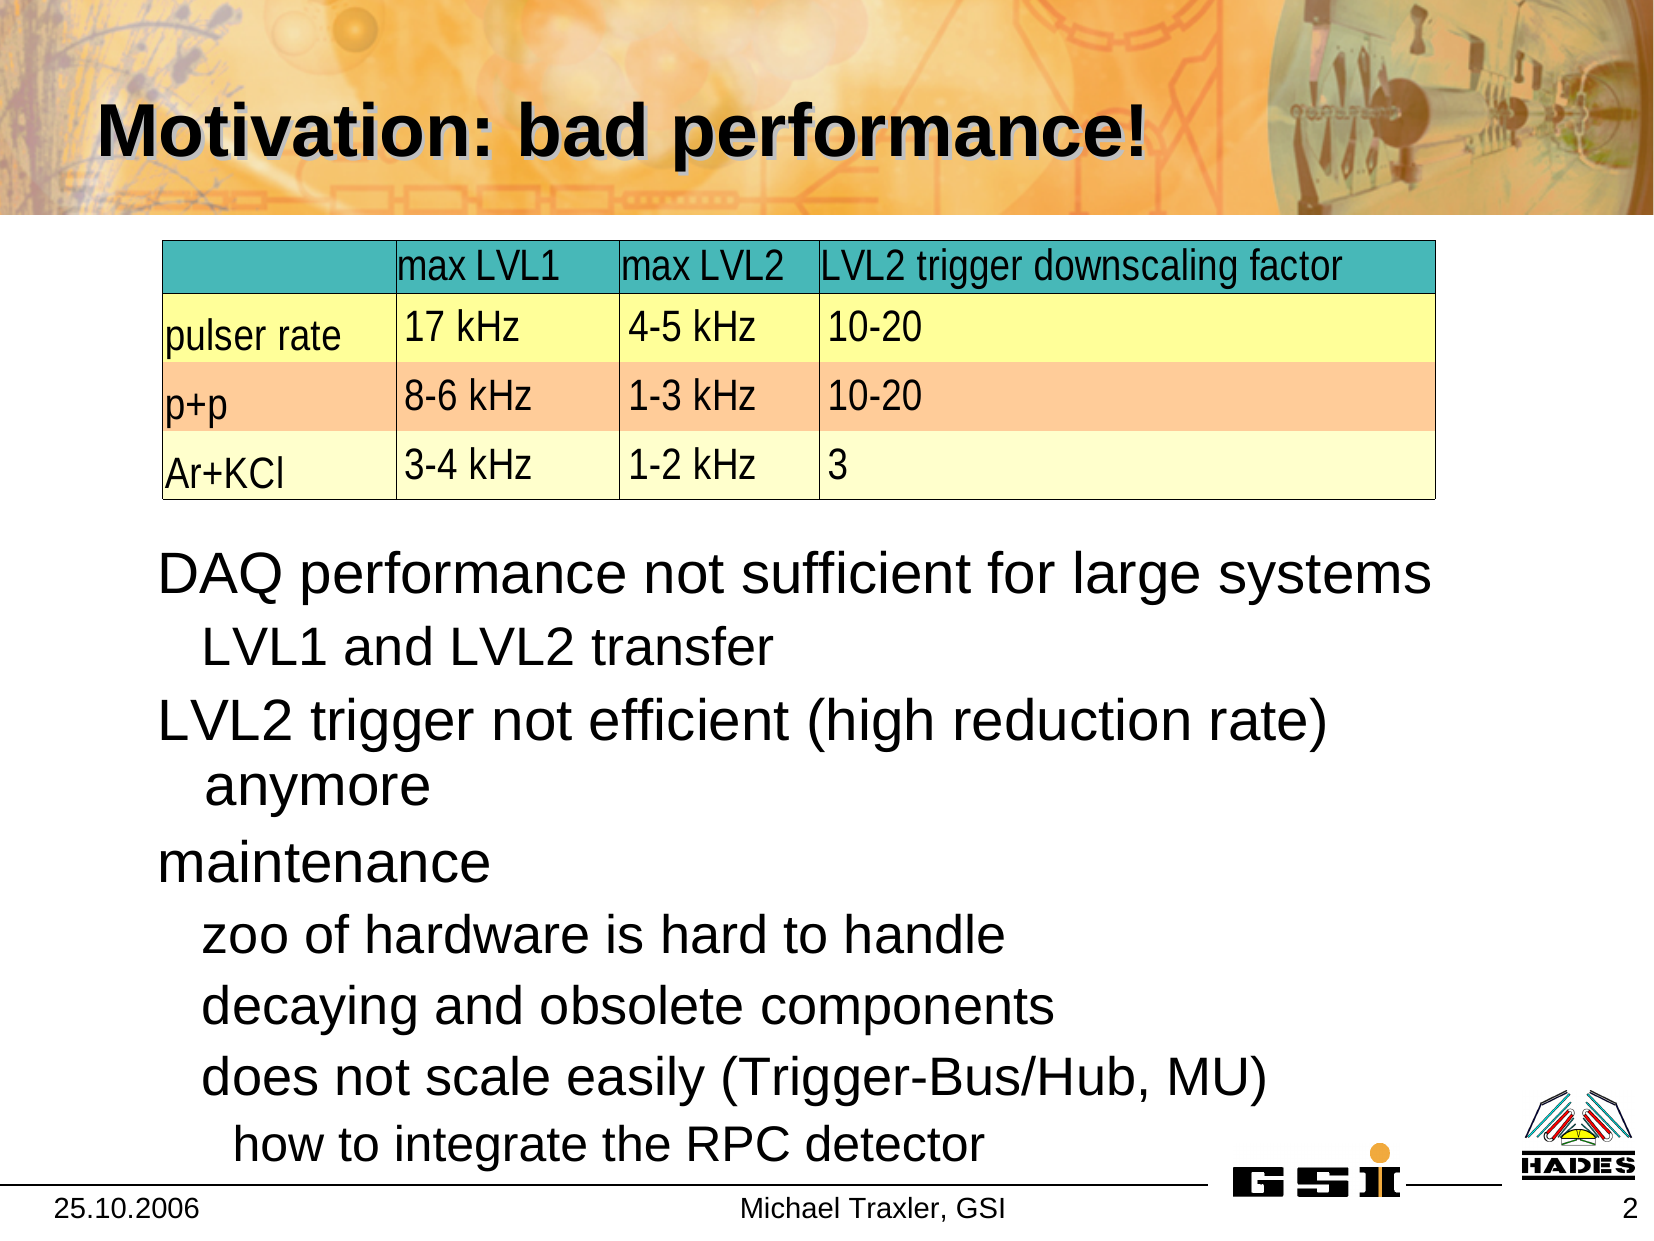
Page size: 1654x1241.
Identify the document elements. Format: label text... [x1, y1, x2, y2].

picture [1522, 1090, 1635, 1180]
picture [0, 0, 1654, 215]
title Motivation: bad performance! [96, 34, 1502, 227]
picture [1233, 1173, 1400, 1197]
list DAQ performance not sufficient for large systems LVL1 and LVL2 transfer LVL2 trigger not efficient (high reduction rate) anymore maintenance zoo of hardware is hard to handle decaying and obsolete components does not scale easily (Trigger-Bus/Hub, MU) how to integrate the RPC detector [82, 540, 1571, 1173]
chart [161, 238, 1438, 503]
